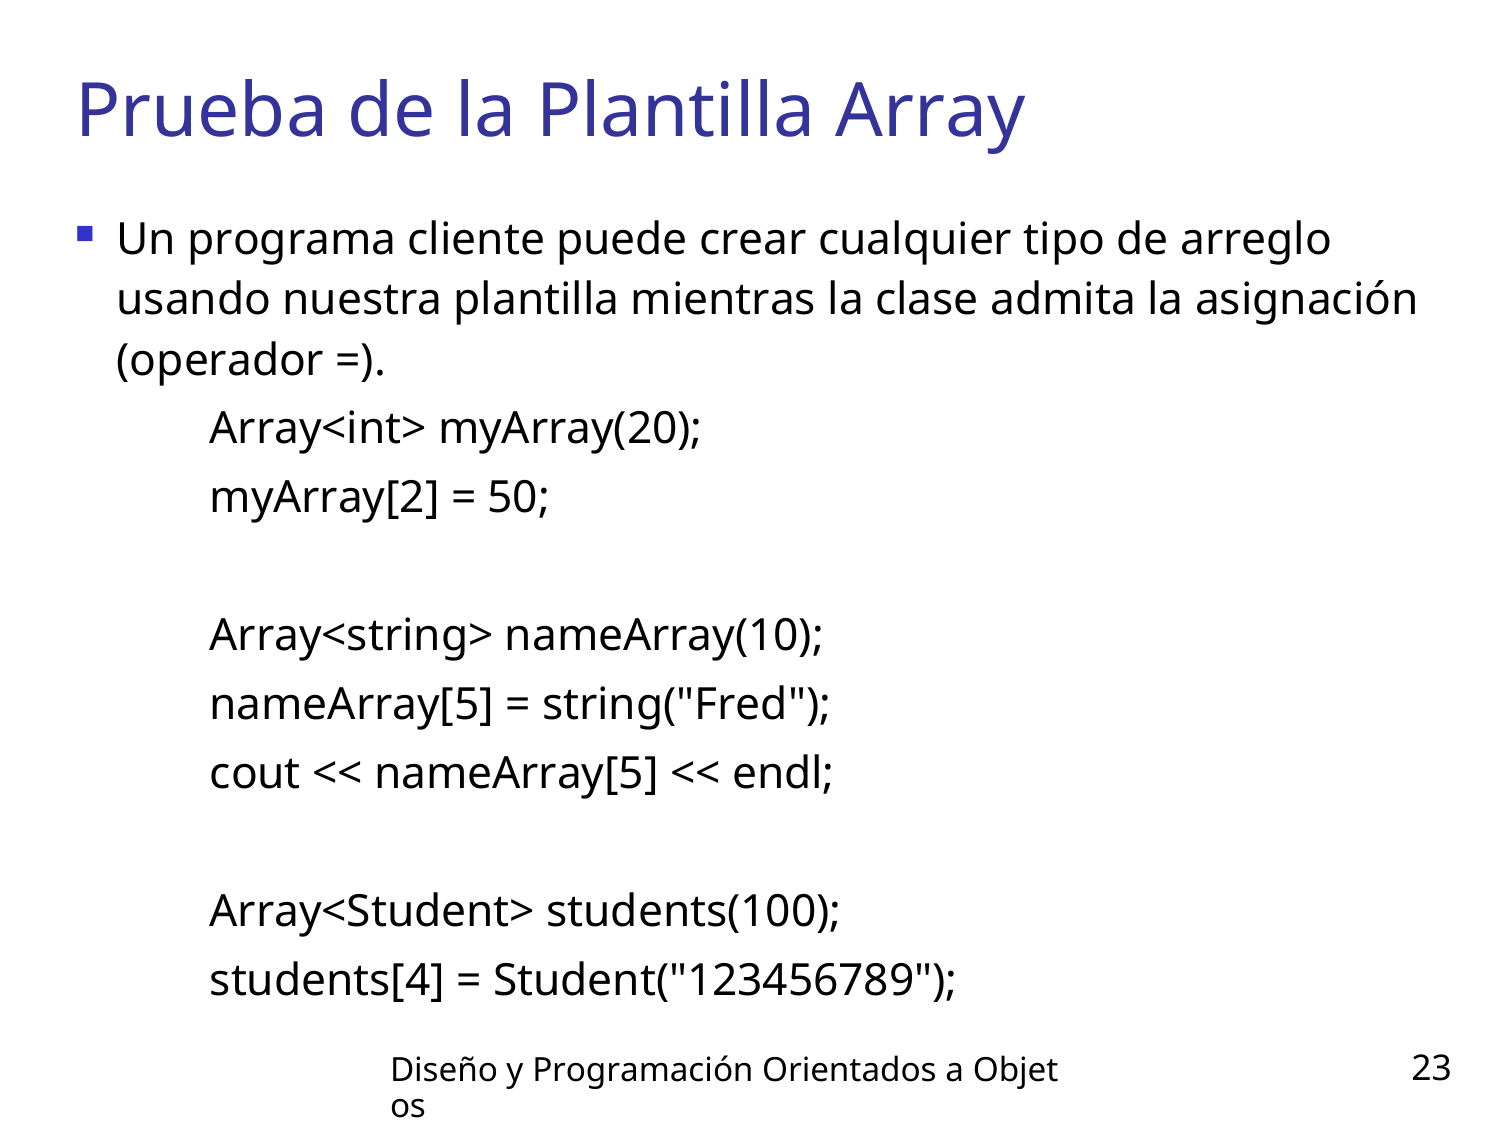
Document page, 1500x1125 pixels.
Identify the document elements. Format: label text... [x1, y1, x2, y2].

title Prueba de la Plantilla Array [75, 25, 1466, 188]
list Un programa cliente puede crear cualquier tipo de arreglo usando nuestra plantilla mientras la clase admita la asignación (operador =). Array<int> myArray(20); myArray[2] = 50; Array<string> nameArray(10); nameArray[5] = string("Fred"); cout << nameArray[5] << endl; Array<Student> students(100); students[4] = Student("123456789"); [75, 207, 1462, 1013]
